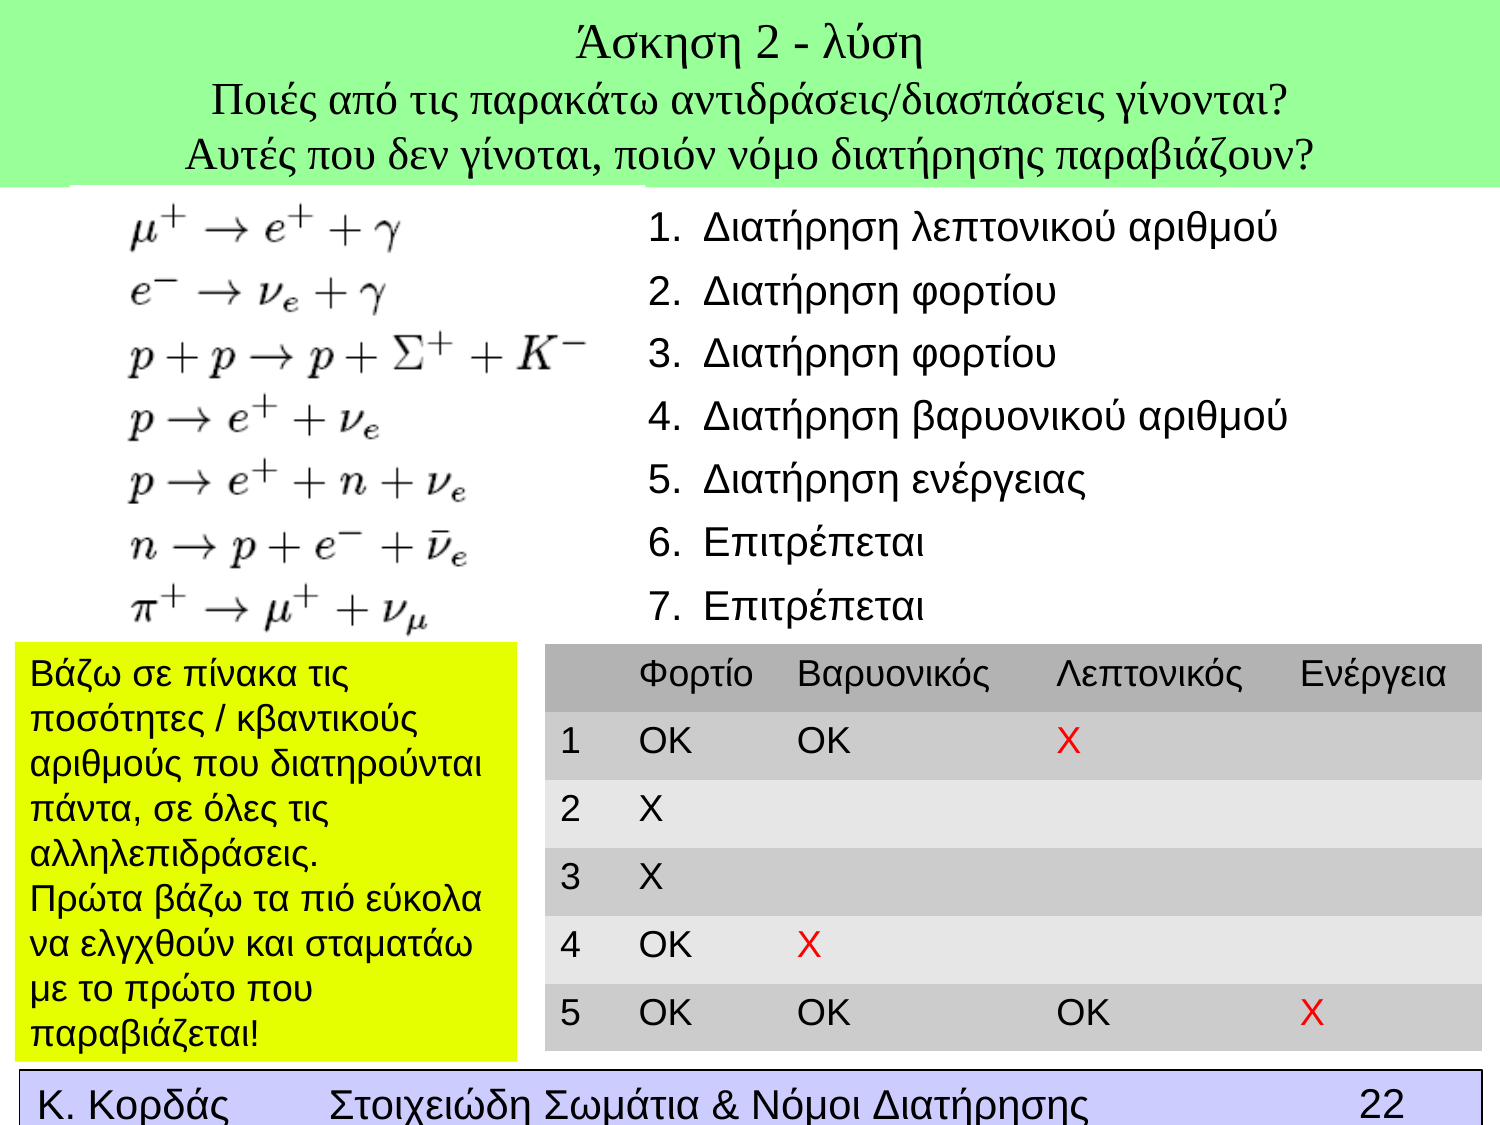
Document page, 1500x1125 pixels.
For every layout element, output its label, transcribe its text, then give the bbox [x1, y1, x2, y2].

table_cell Χ [782, 916, 1042, 984]
table_cell Χ [1285, 984, 1482, 1051]
table_cell Χ [624, 848, 782, 916]
table_cell [1285, 712, 1482, 780]
table_cell [782, 780, 1042, 848]
table_cell 1 [545, 712, 624, 780]
table_header Λεπτονικός [1042, 644, 1285, 712]
table_cell ΟΚ [782, 712, 1042, 780]
table_cell [1285, 848, 1482, 916]
table_cell ΟΚ [624, 712, 782, 780]
table_cell [1042, 780, 1285, 848]
table_cell [1285, 780, 1482, 848]
table_header Βαρυονικός [782, 644, 1042, 712]
table_cell ΟΚ [782, 984, 1042, 1051]
table_cell [1285, 916, 1482, 984]
table_cell Χ [624, 780, 782, 848]
table_cell Χ [1042, 712, 1285, 780]
table_cell ΟΚ [1042, 984, 1285, 1051]
picture [69, 185, 646, 642]
text_box Άσκηση 2 - λύση Ποιές από τις παρακάτω αντιδράσεις/διασπάσεις γίνονται? Αυτές που δεν γίνοται, ποιόν νόμο διατήρησης παραβιάζουν? [0, 0, 1500, 188]
table_cell 3 [545, 848, 624, 916]
table_cell [782, 848, 1042, 916]
table_cell [1042, 916, 1285, 984]
table_cell 4 [545, 916, 624, 984]
table_cell 5 [545, 984, 624, 1051]
table_cell ΟΚ [624, 916, 782, 984]
table_cell 2 [545, 780, 624, 848]
table_cell [1042, 848, 1285, 916]
text_box Διατήρηση λεπτονικού αριθμού Διατήρηση φορτίου Διατήρηση φορτίου Διατήρηση βαρυονικού αριθμού Διατήρηση ενέργειας Επιτρέπεται Επιτρέπεται [633, 192, 1465, 637]
table_header Φορτίο [624, 644, 782, 712]
text_box Βάζω σε πίνακα τις ποσότητες / κβαντικούς αριθμούς που διατηρούνται πάντα, σε όλες τις αλληλεπιδράσεις. Πρώτα βάζω τα πιό εύκολα να ελγχθούν και σταματάω με το πρώτο που παραβιάζεται! [14, 641, 518, 1062]
table_header [545, 644, 624, 712]
table_header Ενέργεια [1285, 644, 1482, 712]
table_cell ΟΚ [624, 984, 782, 1051]
